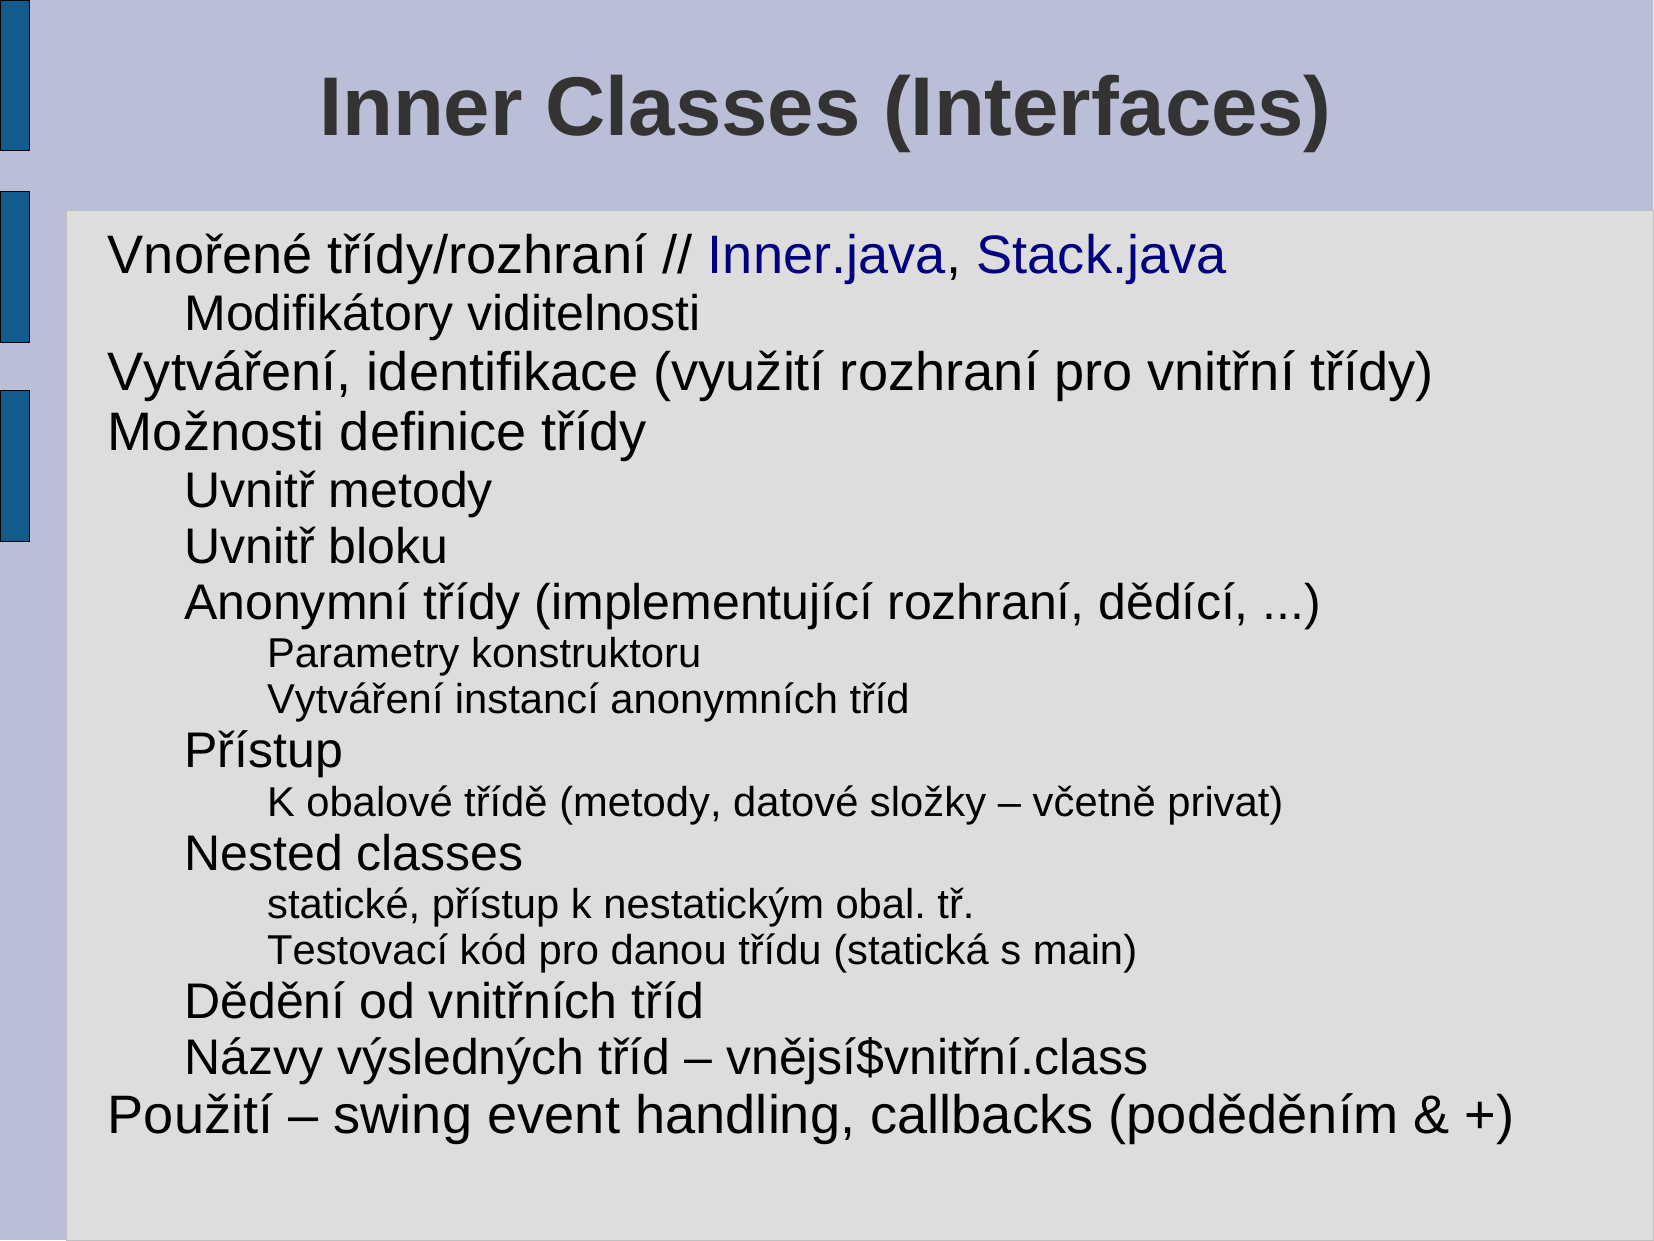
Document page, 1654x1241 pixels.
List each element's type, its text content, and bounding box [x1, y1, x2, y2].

list Vnořené třídy/rozhraní // Inner.java, Stack.java Modifikátory viditelnosti Vytváření, identifikace (využití rozhraní pro vnitřní třídy) Možnosti definice třídy Uvnitř metody Uvnitř bloku Anonymní třídy (implementující rozhraní, dědící, ...) Parametry konstruktoru Vytváření instancí anonymních tříd Přístup K obalové třídě (metody, datové složky – včetně privat) Nested classes statické, přístup k nestatickým obal. tř. Testovací kód pro danou třídu (statická s main) Dědění od vnitřních tříd Názvy výsledných tříd – vnějsí$vnitřní.class Použití – swing event handling, callbacks (poděděním & +) [90, 225, 1576, 1224]
title Inner Classes (Interfaces) [120, 17, 1533, 196]
